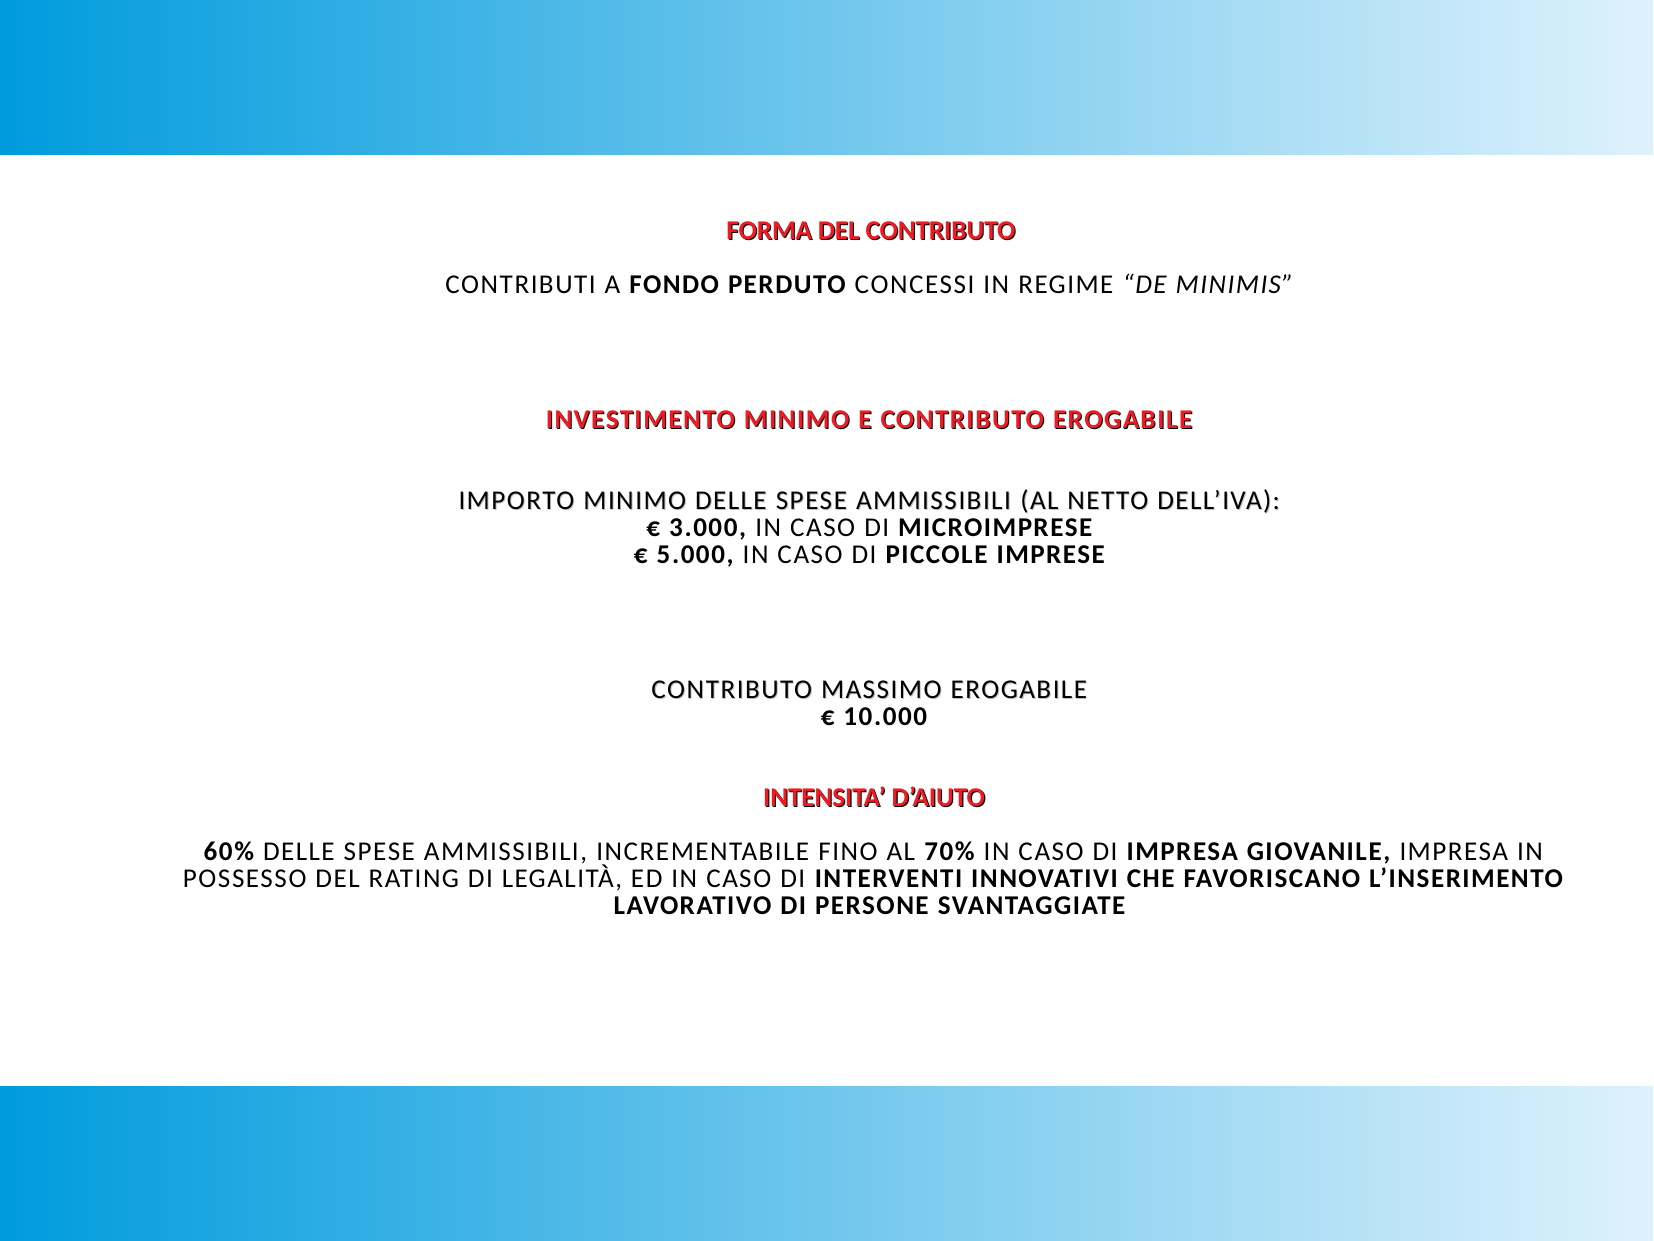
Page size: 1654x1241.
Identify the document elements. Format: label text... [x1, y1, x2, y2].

list FORMA DEL CONTRIBUTO CONTRIBUTI A FONDO PERDUTO CONCESSI IN REGIME “DE MINIMIS” INVESTIMENTO MINIMO E CONTRIBUTO EROGABILE IMPORTO MINIMO DELLE SPESE AMMISSIBILI (AL NETTO DELL’IVA): € 3.000, IN CASO DI MICROIMPRESE € 5.000, IN CASO DI PICCOLE IMPRESE CONTRIBUTO MASSIMO EROGABILE € 10.000 INTENSITA’ D’AIUTO 60% DELLE SPESE AMMISSIBILI, INCREMENTABILE FINO AL 70% IN CASO DI IMPRESA GIOVANILE, IMPRESA IN POSSESSO DEL RATING DI LEGALITÀ, ED IN CASO DI INTERVENTI INNOVATIVI CHE FAVORISCANO L’INSERIMENTO LAVORATIVO DI PERSONE SVANTAGGIATE [94, 219, 1583, 1075]
